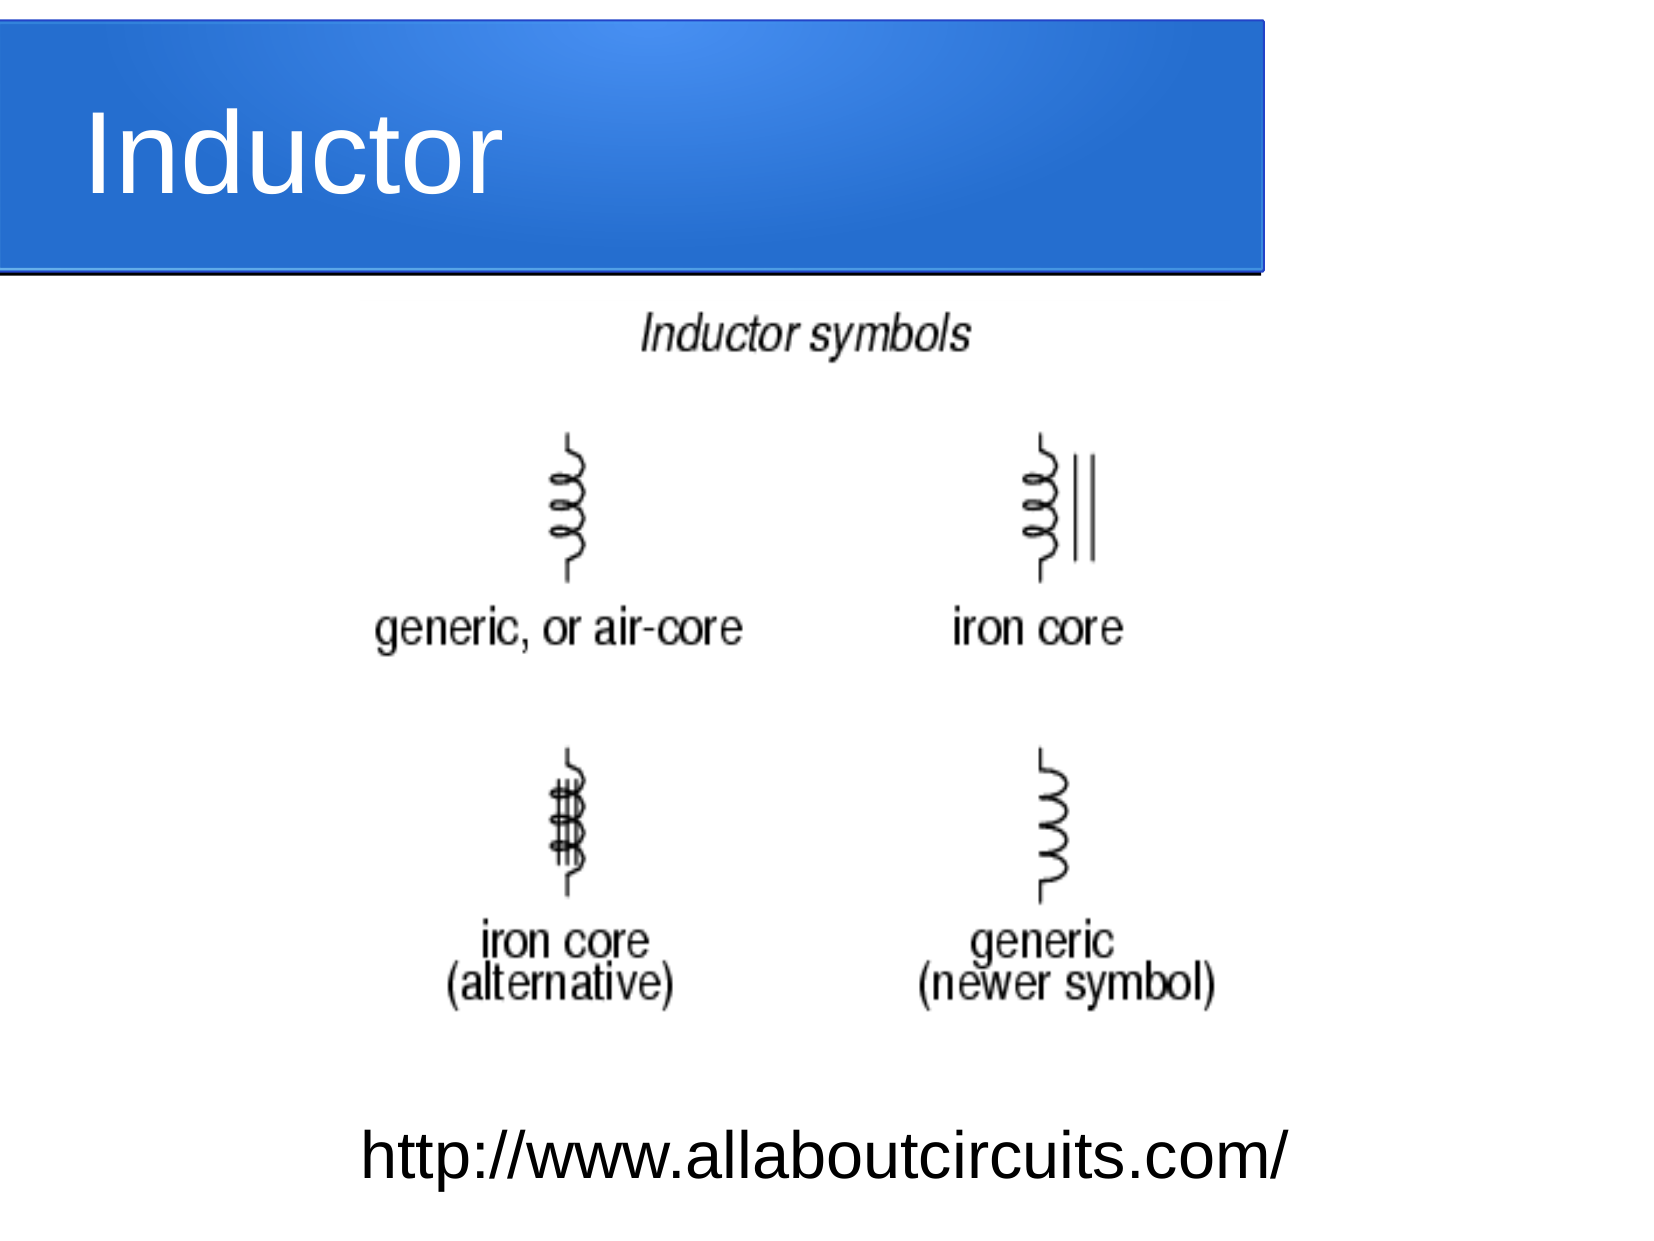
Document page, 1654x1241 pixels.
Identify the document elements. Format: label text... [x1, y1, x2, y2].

title Inductor [82, 49, 1250, 257]
subtitle http://www.allaboutcircuits.com/ [30, 1095, 1621, 1216]
picture [360, 299, 1231, 1021]
